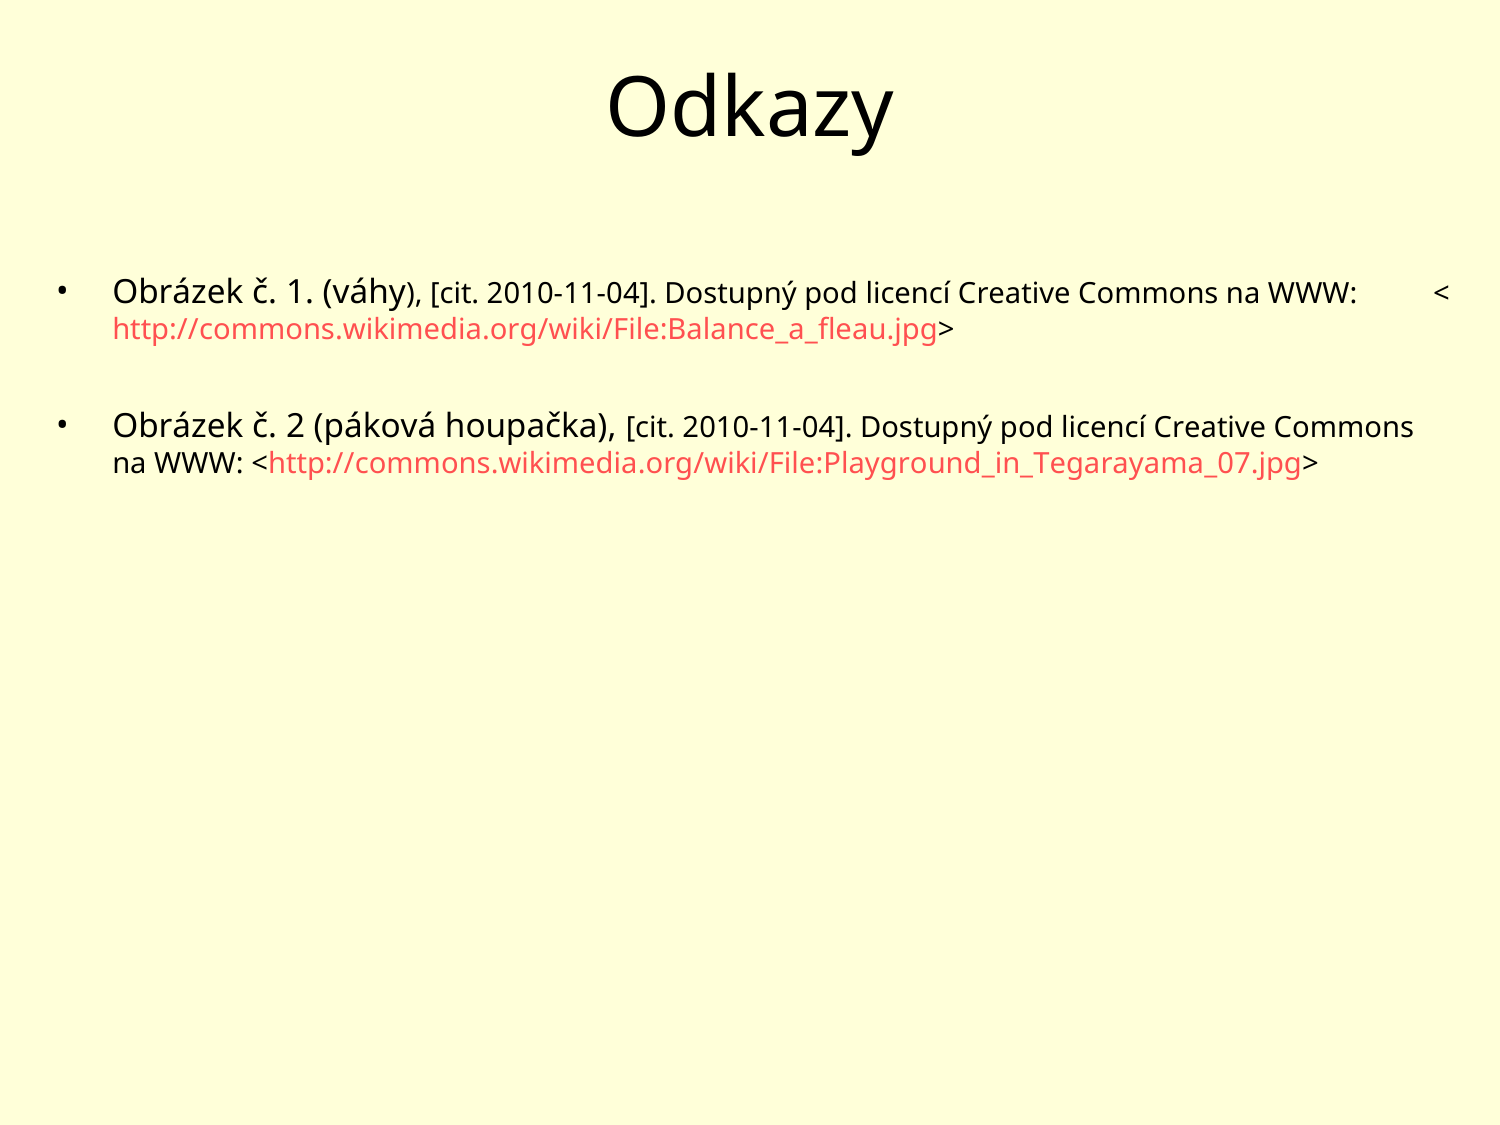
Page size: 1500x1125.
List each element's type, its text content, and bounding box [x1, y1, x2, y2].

title Odkazy [75, 45, 1426, 161]
list Obrázek č. 1. (váhy), [cit. 2010-11-04]. Dostupný pod licencí Creative Commons na WWW: <http://commons.wikimedia.org/wiki/File:Balance_a_fleau.jpg> Obrázek č. 2 (páková houpačka), [cit. 2010-11-04]. Dostupný pod licencí Creative Commons na WWW: <http://commons.wikimedia.org/wiki/File:Playground_in_Tegarayama_07.jpg> [41, 262, 1471, 1006]
